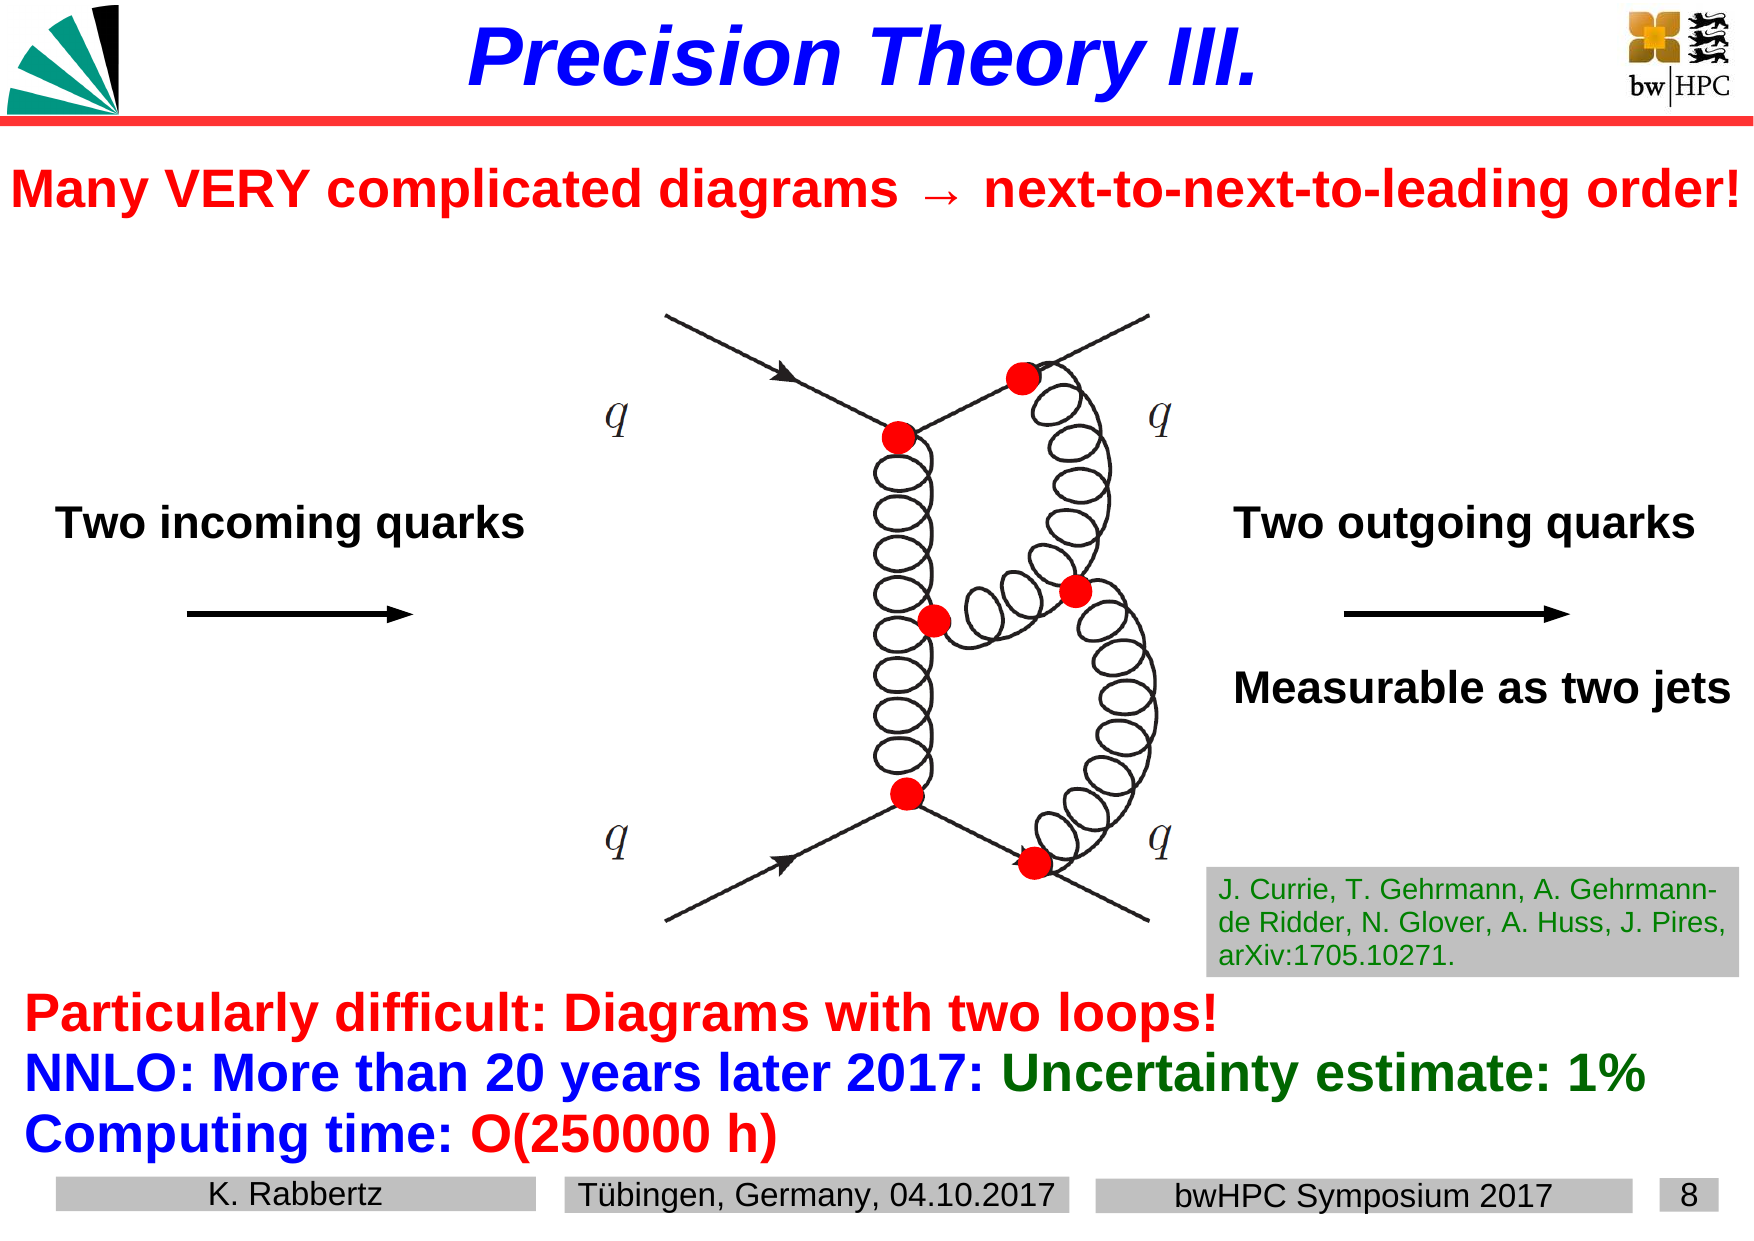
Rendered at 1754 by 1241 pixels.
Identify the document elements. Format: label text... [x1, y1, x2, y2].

text_box [1062, 577, 1090, 606]
title Precision Theory III. [123, 0, 1606, 114]
text_box [1008, 365, 1037, 393]
text_box [920, 607, 948, 635]
text_box Two incoming quarks [43, 490, 536, 554]
picture [7, 5, 119, 116]
text_box [884, 424, 912, 452]
text_box J. Currie, T. Gehrmann, A. Gehrmann- de Ridder, N. Glover, A. Huss, J. Pires, arXiv:1705.10271. [1206, 866, 1735, 978]
text_box Many VERY complicated diagrams → next-to-next-to-leading order! [0, 152, 1754, 226]
text_box Measurable as two jets [1221, 656, 1745, 720]
text_box [1020, 849, 1049, 877]
picture [595, 303, 1182, 932]
text_box Two outgoing quarks [1221, 490, 1706, 554]
text_box Particularly difficult: Diagrams with two loops! NNLO: More than 20 years later 2017: Uncertainty estimate: 1% Computing time: O(250000 h) [12, 976, 1658, 1171]
picture [1617, 3, 1740, 115]
text_box [893, 780, 921, 808]
